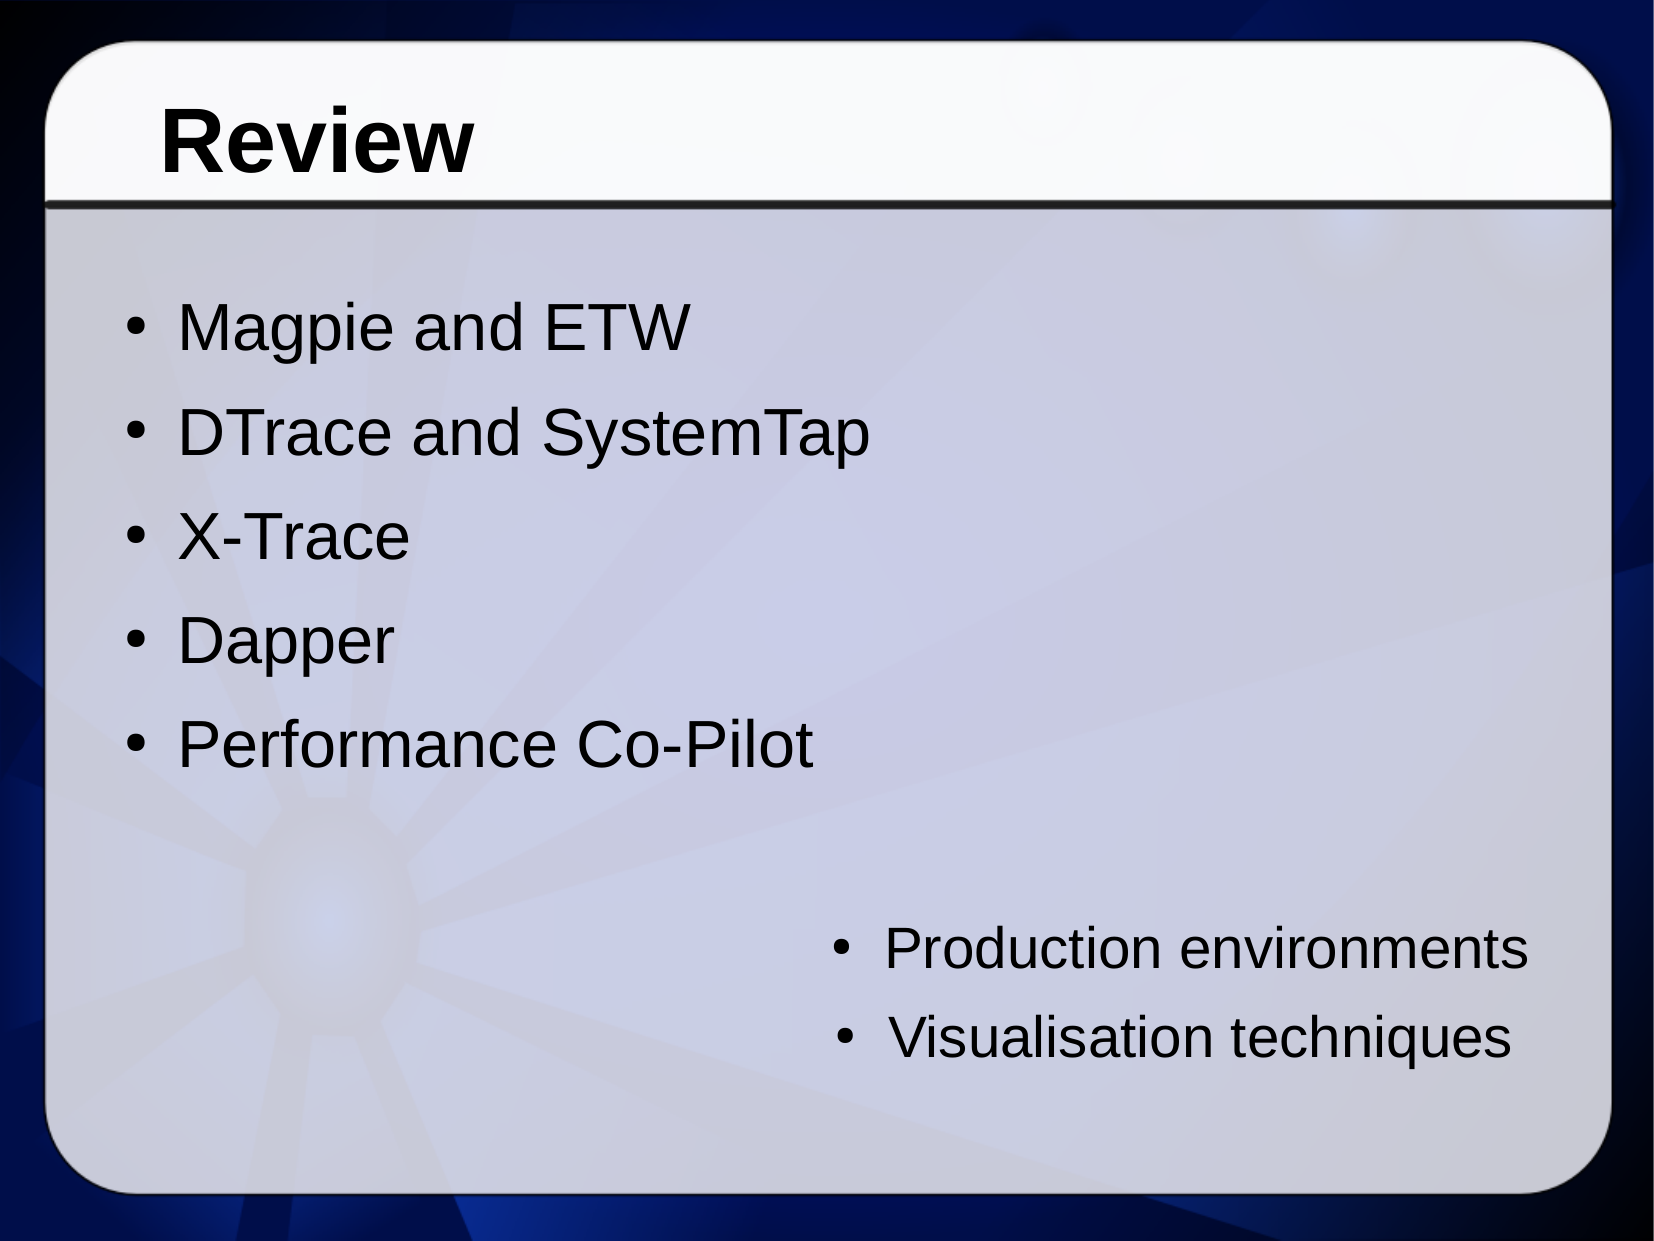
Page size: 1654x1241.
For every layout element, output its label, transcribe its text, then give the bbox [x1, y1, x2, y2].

picture [0, 0, 1654, 1241]
list Magpie and ETW DTrace and SystemTap X-Trace Dapper Performance Co-Pilot Production environments Visualisation techniques [106, 290, 1547, 1109]
title Review [82, 37, 1571, 245]
